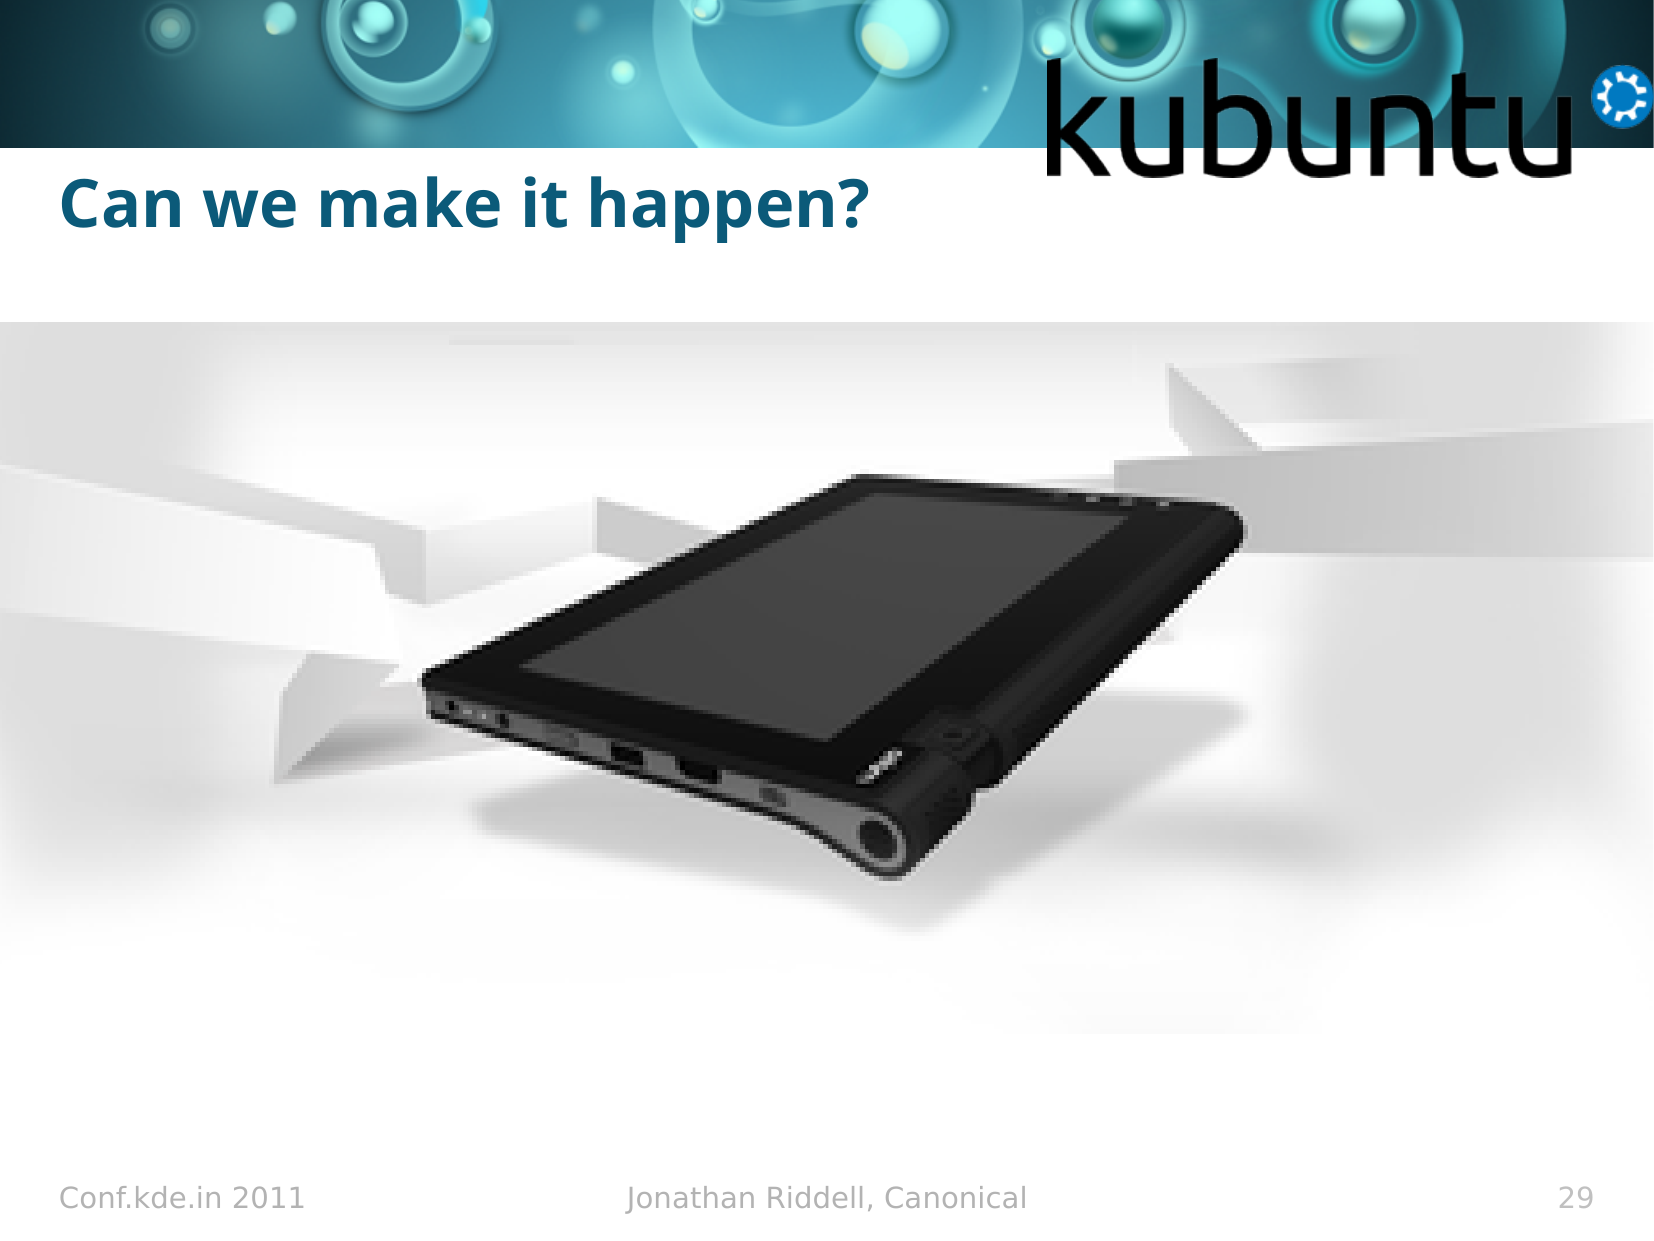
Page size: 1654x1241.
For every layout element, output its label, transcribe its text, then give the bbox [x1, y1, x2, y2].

picture [0, 322, 1654, 1034]
picture [0, 0, 1654, 178]
title Can we make it happen? [59, 164, 1595, 240]
